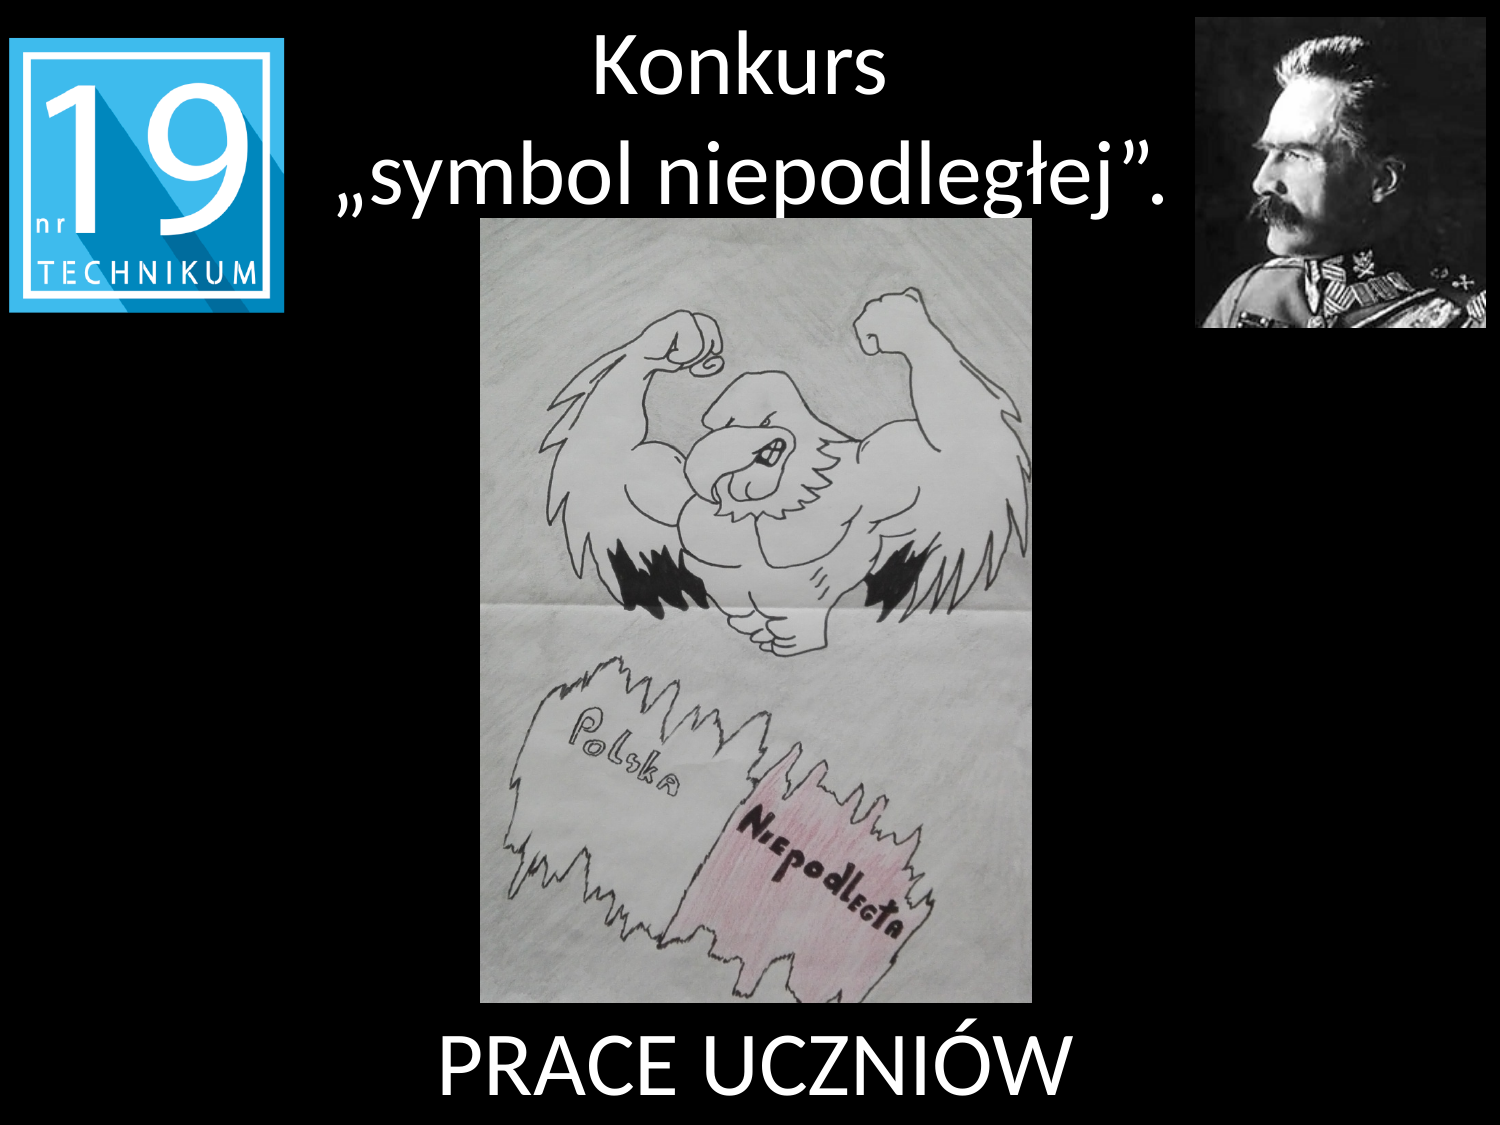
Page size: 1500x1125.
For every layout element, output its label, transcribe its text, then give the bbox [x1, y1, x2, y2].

picture [0, 18, 323, 340]
picture [1195, 17, 1486, 329]
subtitle PRACE UCZNIÓW [304, 996, 1207, 1090]
picture [480, 218, 1032, 1003]
title Konkurs „symbol niepodległej”. [112, 0, 1388, 237]
